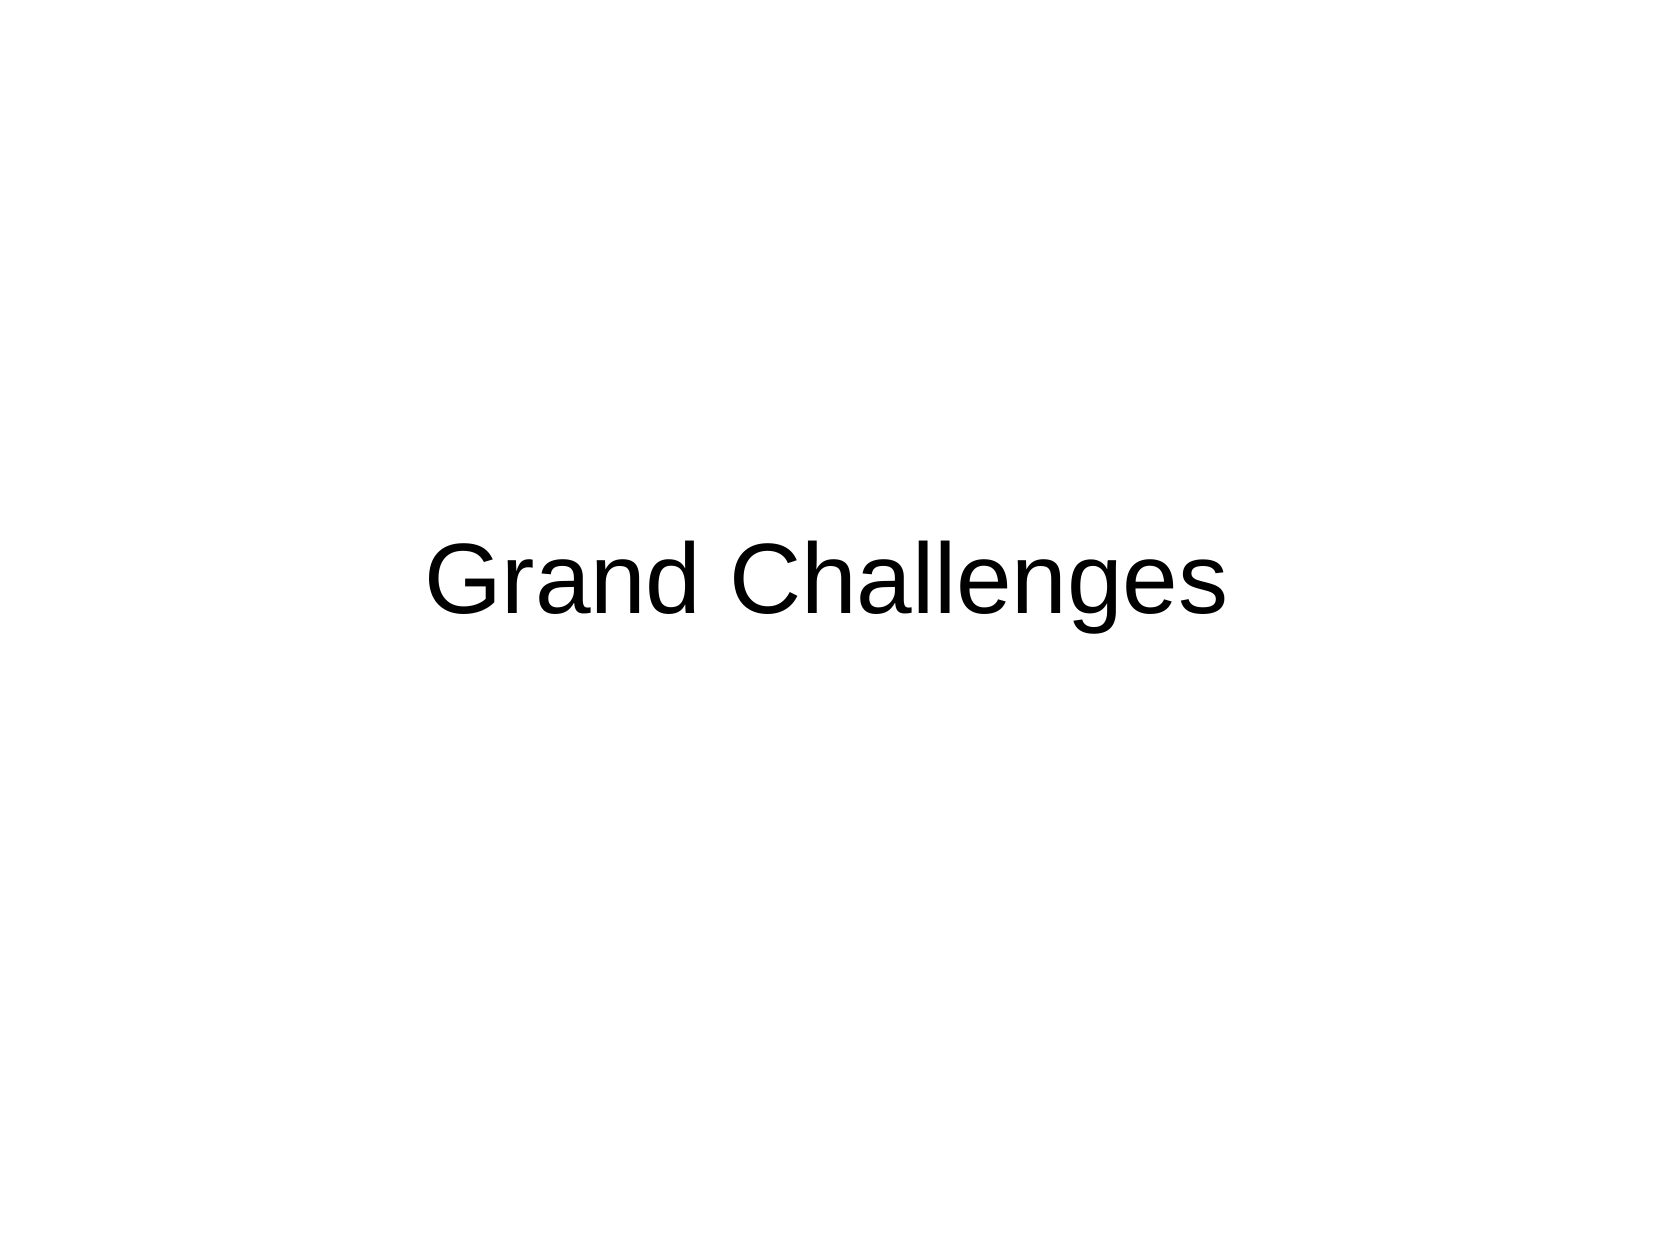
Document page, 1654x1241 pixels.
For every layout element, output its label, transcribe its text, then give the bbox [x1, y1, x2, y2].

subtitle Grand Challenges [82, 49, 1571, 1109]
